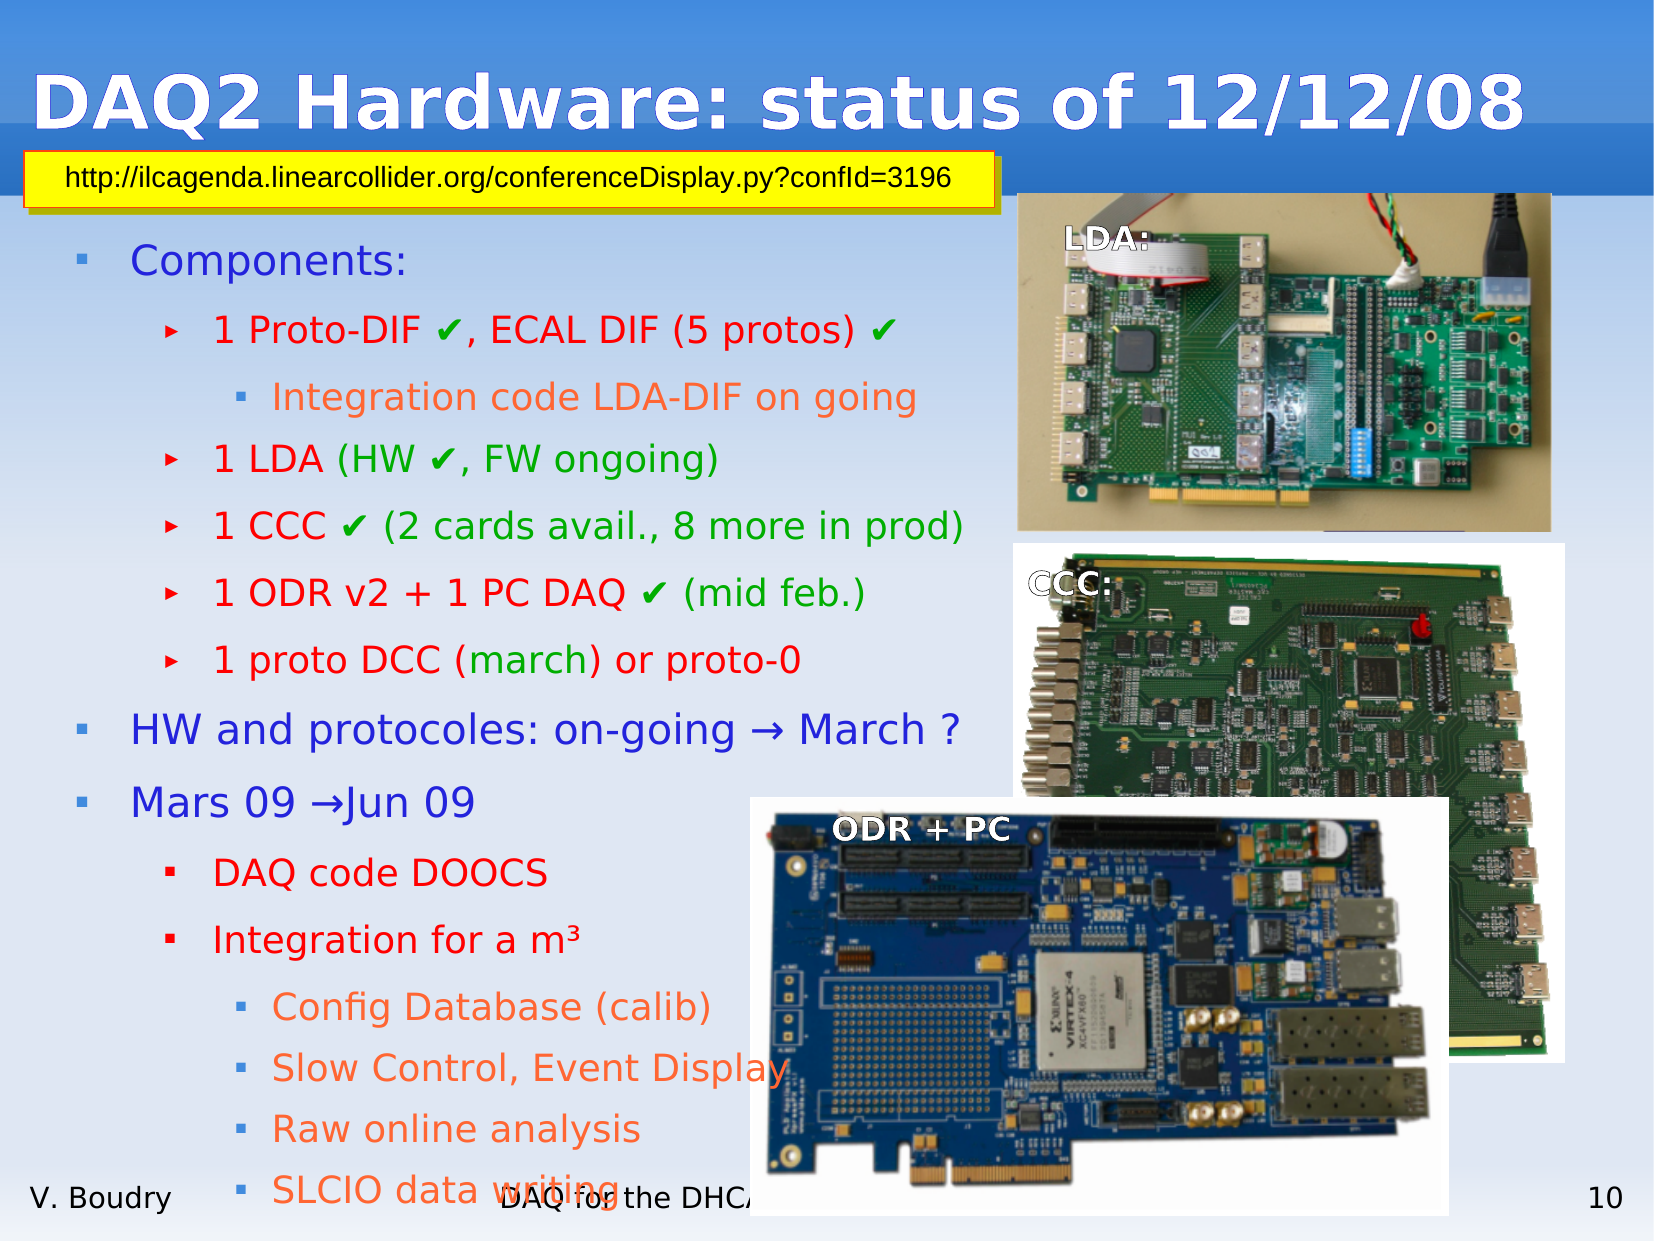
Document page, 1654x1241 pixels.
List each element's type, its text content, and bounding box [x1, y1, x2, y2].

text_box CCC: [1012, 557, 1141, 611]
title DAQ2 Hardware: status of 12/12/08 [29, 7, 1654, 200]
text_box http://ilcagenda.linearcollider.org/conferenceDisplay.py?confId=3196 [23, 151, 995, 208]
text_box LDA: [1047, 212, 1178, 266]
picture [0, 0, 1654, 1241]
list Components: 1 Proto-DIF ✔, ECAL DIF (5 protos) ✔ Integration code LDA-DIF on going 1 LDA (HW ✔, FW ongoing) 1 CCC ✔ (2 cards avail., 8 more in prod) 1 ODR v2 + 1 PC DAQ ✔ (mid feb.) 1 proto DCC (march) or proto-0 HW and protocoles: on-going → March ? Mars 09 →Jun 09 DAQ code DOOCS Integration for a m³ Config Database (calib) Slow Control, Event Display Raw online analysis SLCIO data writing [59, 236, 1595, 1241]
text_box ODR + PC [816, 802, 1028, 857]
